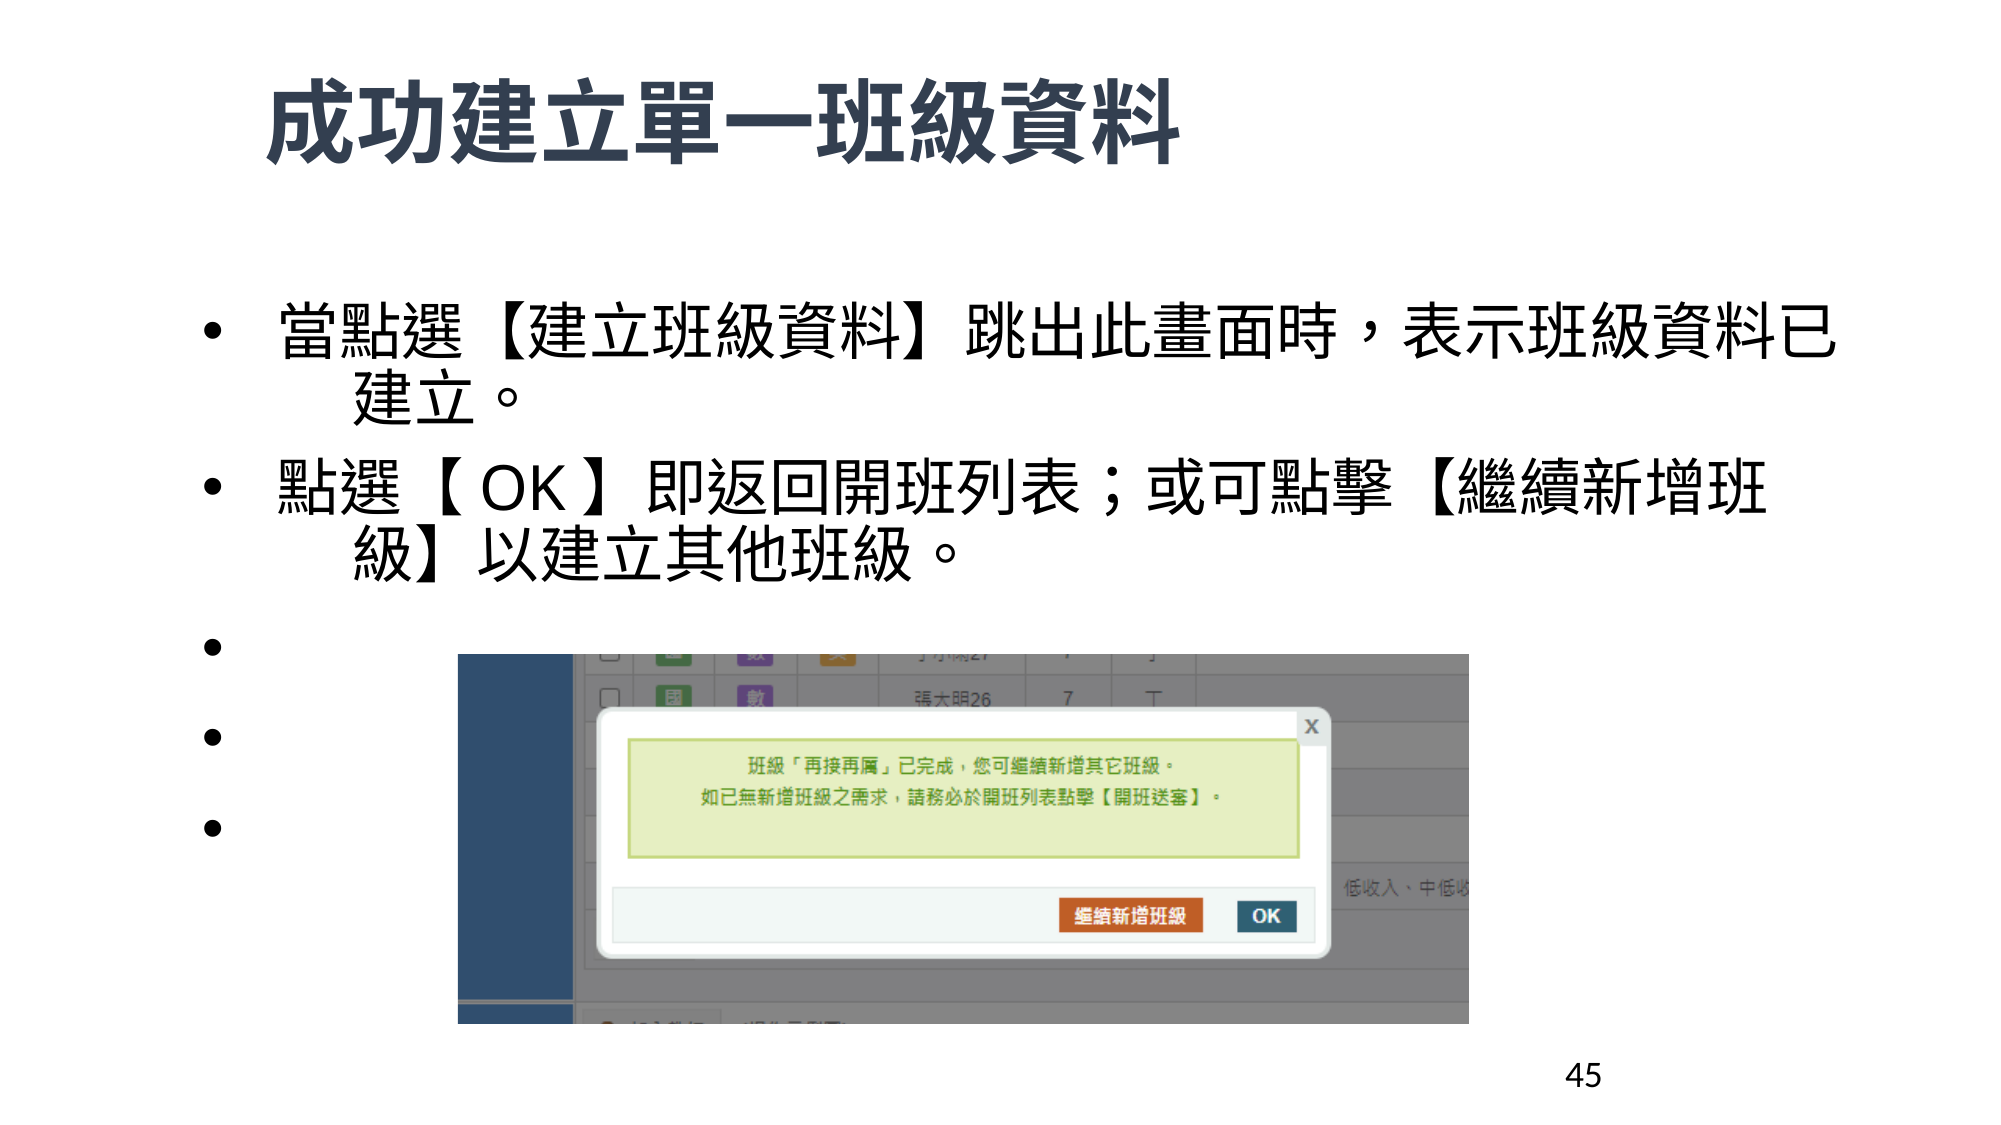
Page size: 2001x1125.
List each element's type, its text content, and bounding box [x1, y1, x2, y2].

text_box 成功建立單一班級資料 [250, 58, 1198, 183]
subtitle 當點選【建立班級資料】跳出此畫面時，表示班級資料已建立。 點選【OK】即返回開班列表；或可點擊【繼續新增班級】以建立其他班級。 [186, 292, 1900, 982]
text_box [1550, 1042, 2000, 1103]
picture [457, 654, 1469, 1024]
